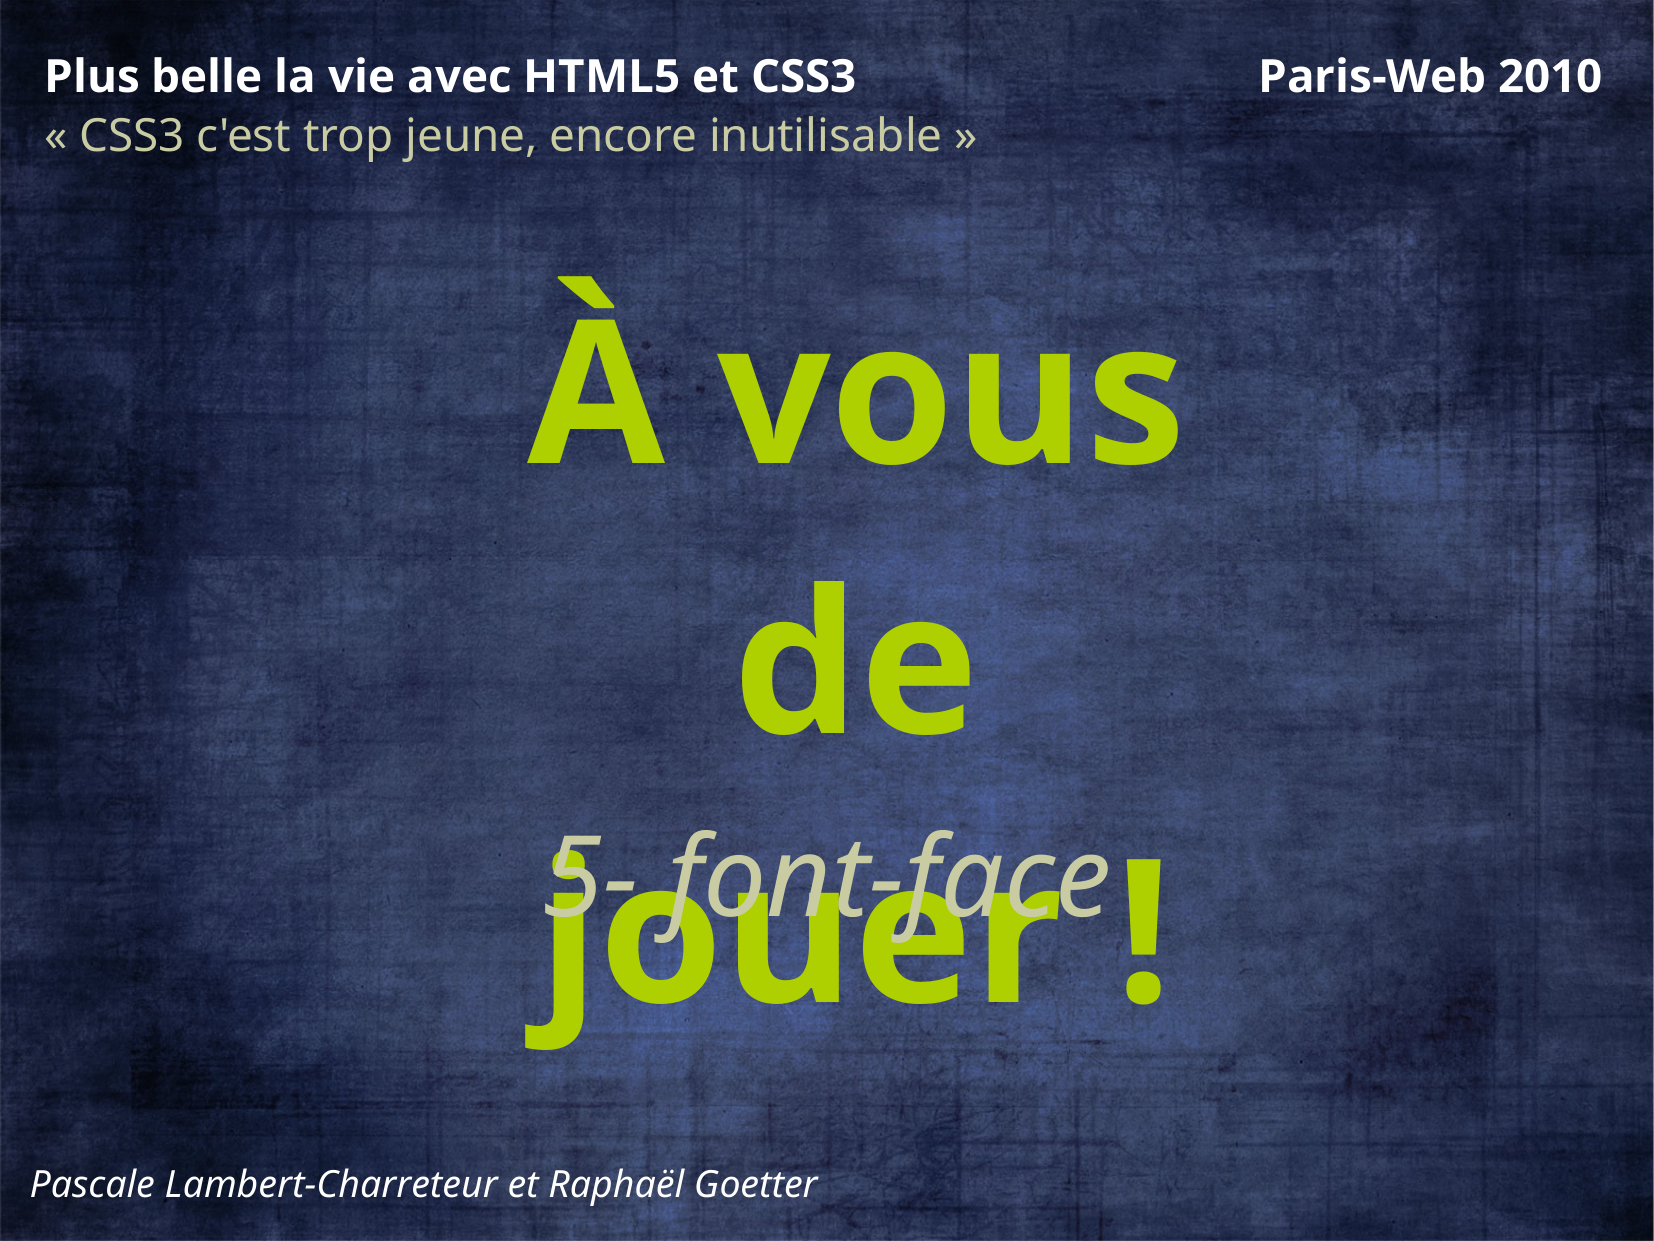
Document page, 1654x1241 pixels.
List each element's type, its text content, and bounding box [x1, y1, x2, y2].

picture [0, 0, 1654, 1241]
text_box Plus belle la vie avec HTML5 et CSS3 [29, 29, 1063, 88]
text_box Pascale Lambert-Charreteur et Raphaël Goetter [29, 1157, 1329, 1201]
text_box 5- font-face [354, 773, 1300, 916]
text_box « CSS3 c'est trop jeune, encore inutilisable » [29, 88, 1063, 156]
text_box À vous de jouer ! [383, 242, 1329, 709]
